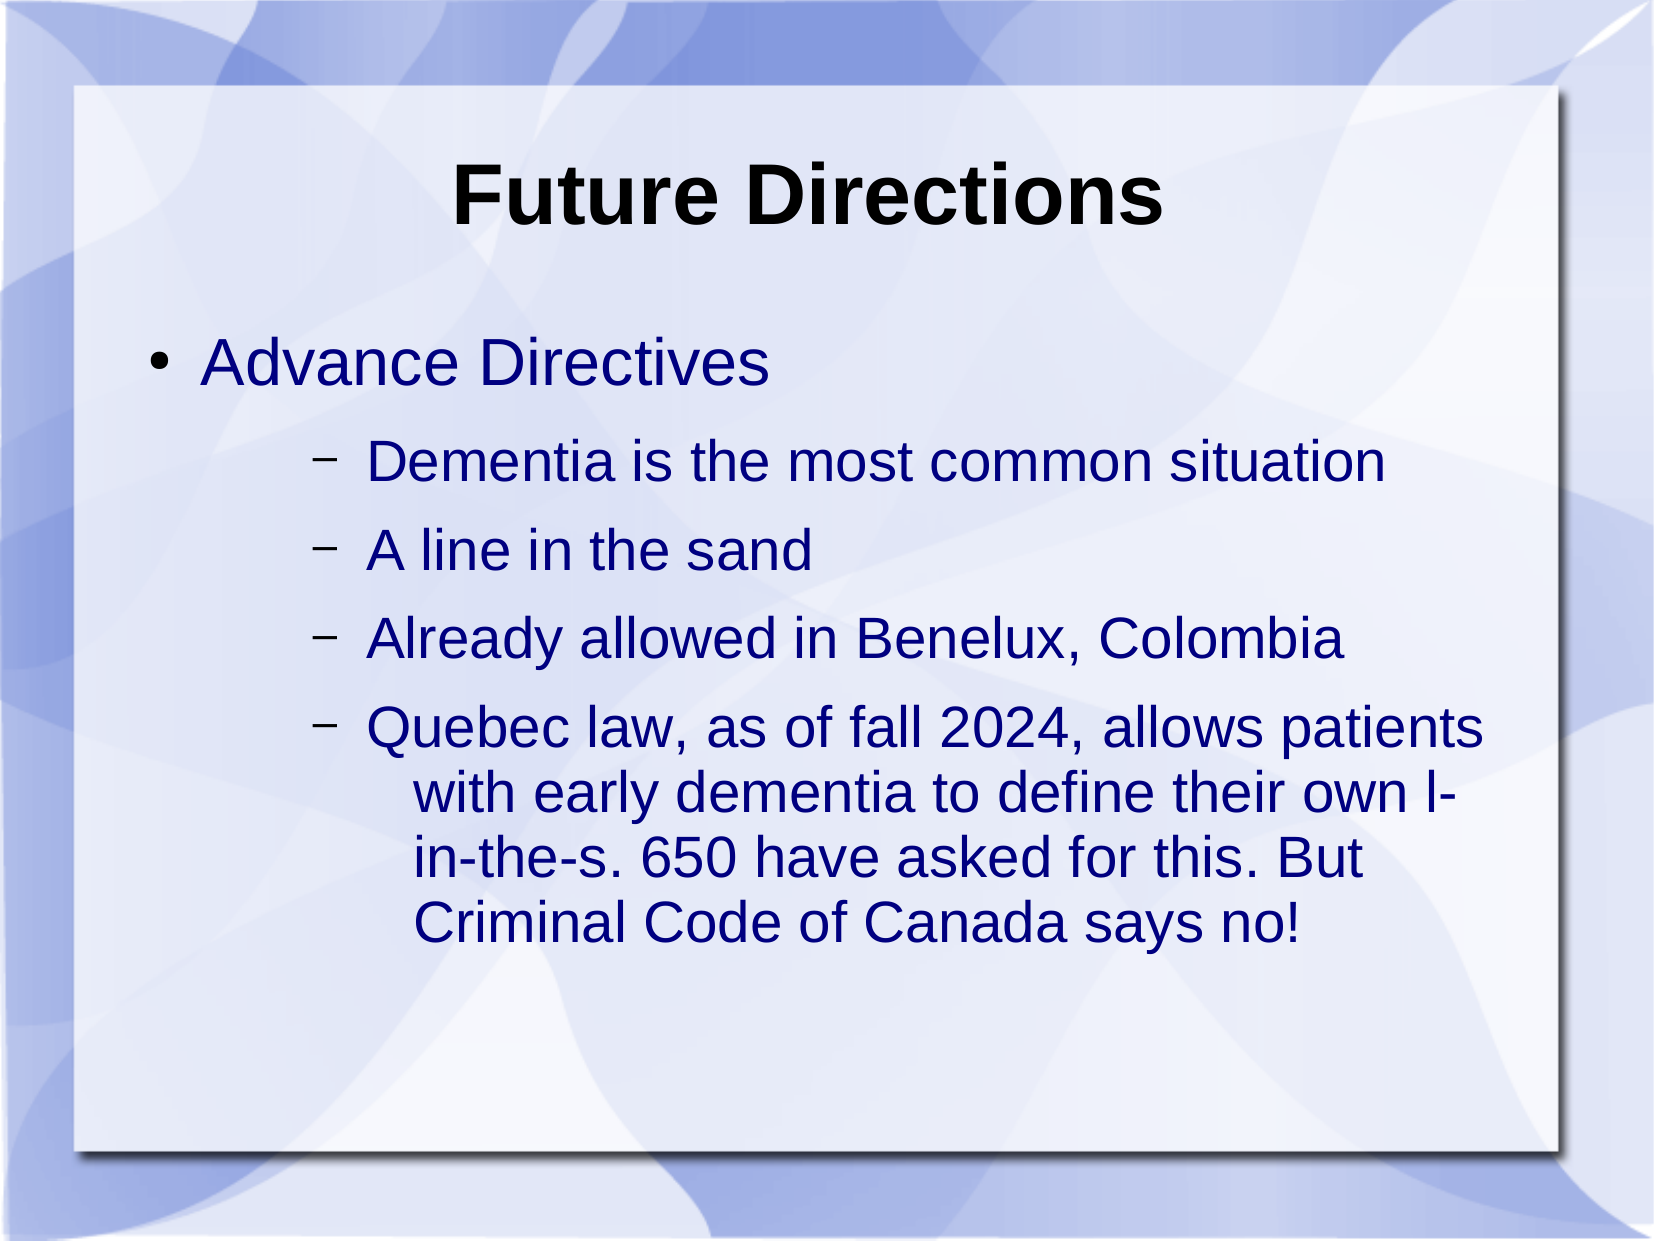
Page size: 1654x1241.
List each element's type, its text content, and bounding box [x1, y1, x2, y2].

list Advance Directives Dementia is the most common situation A line in the sand Already allowed in Benelux, Colombia Quebec law, as of fall 2024, allows patients with early dementia to define their own l-in-the-s. 650 have asked for this. But Criminal Code of Canada says no! [129, 324, 1489, 1019]
picture [0, 0, 1654, 1241]
title Future Directions [82, 90, 1536, 298]
